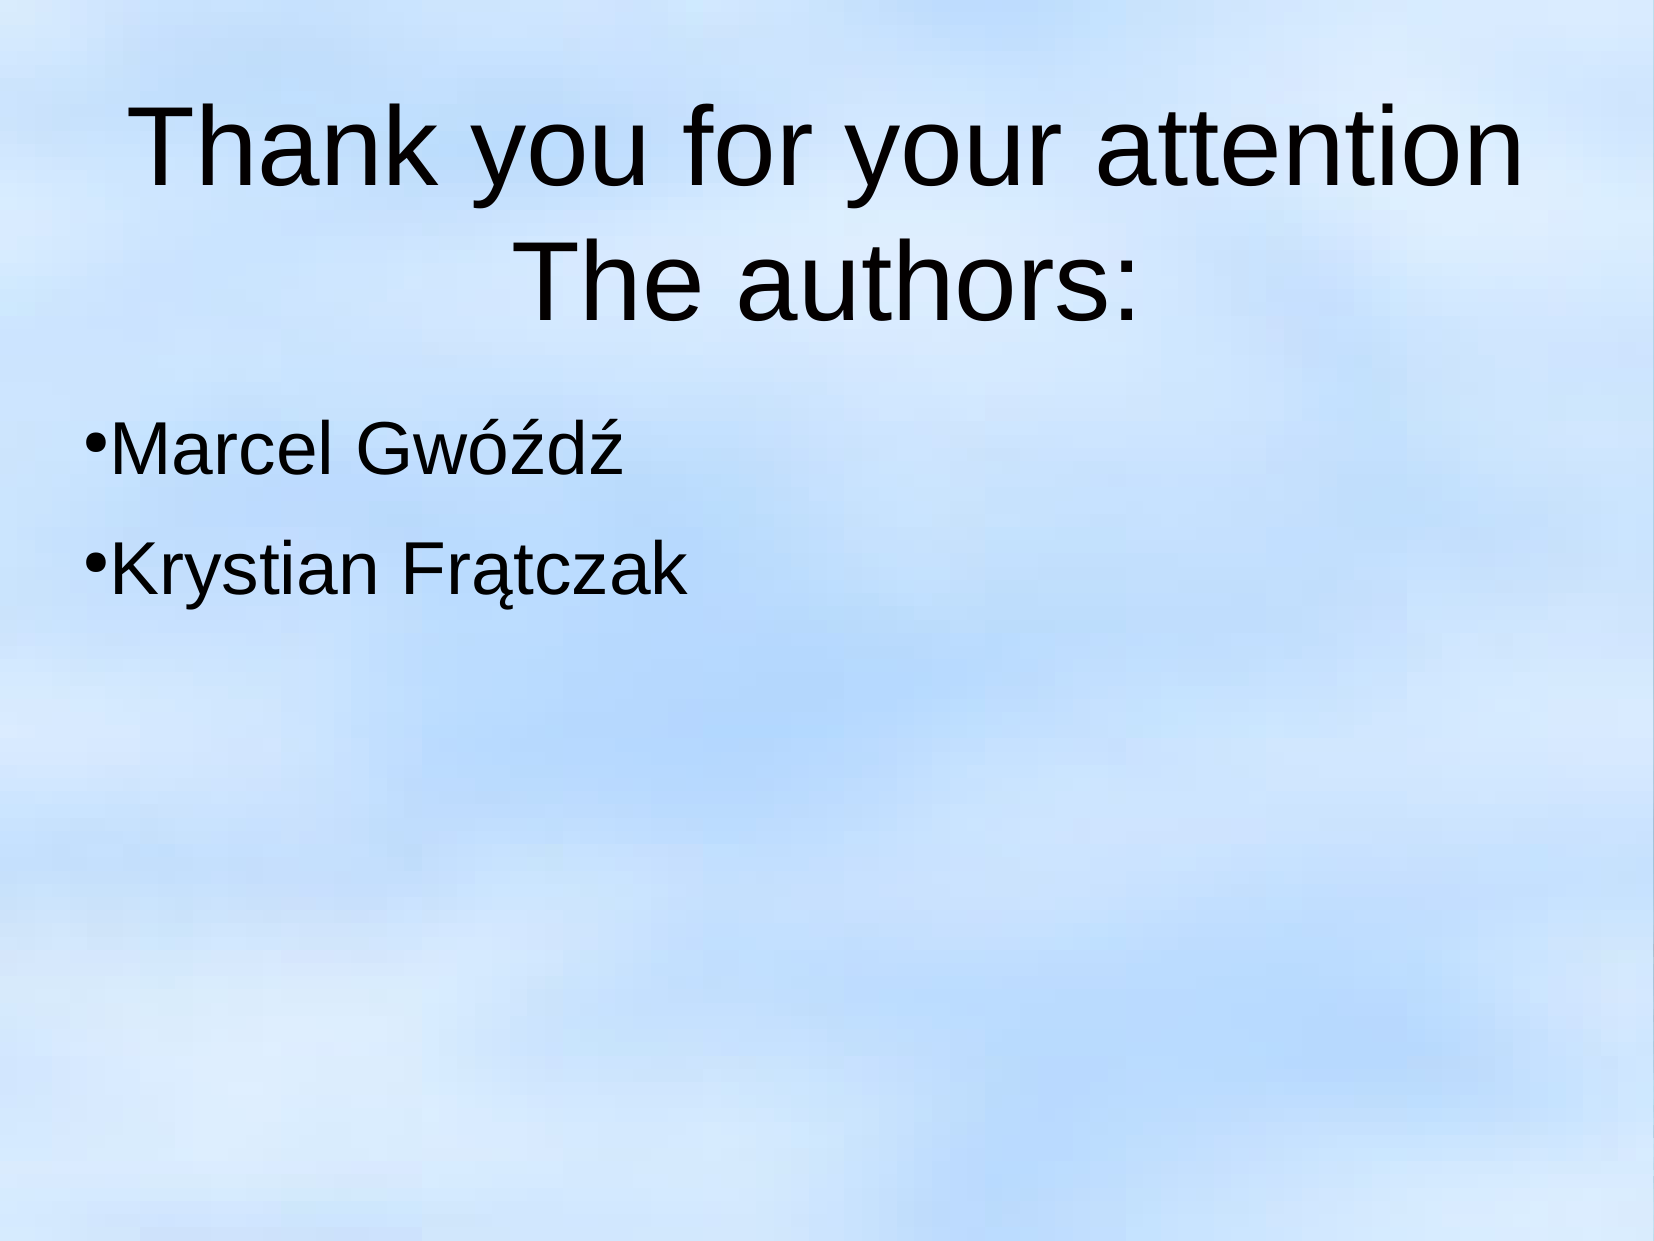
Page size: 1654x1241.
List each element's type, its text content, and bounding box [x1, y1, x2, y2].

picture [0, 0, 1654, 1241]
title Thank you for your attention The authors: [82, 0, 1571, 290]
list Marcel Gwóźdź Krystian Frątczak [82, 290, 1571, 1109]
